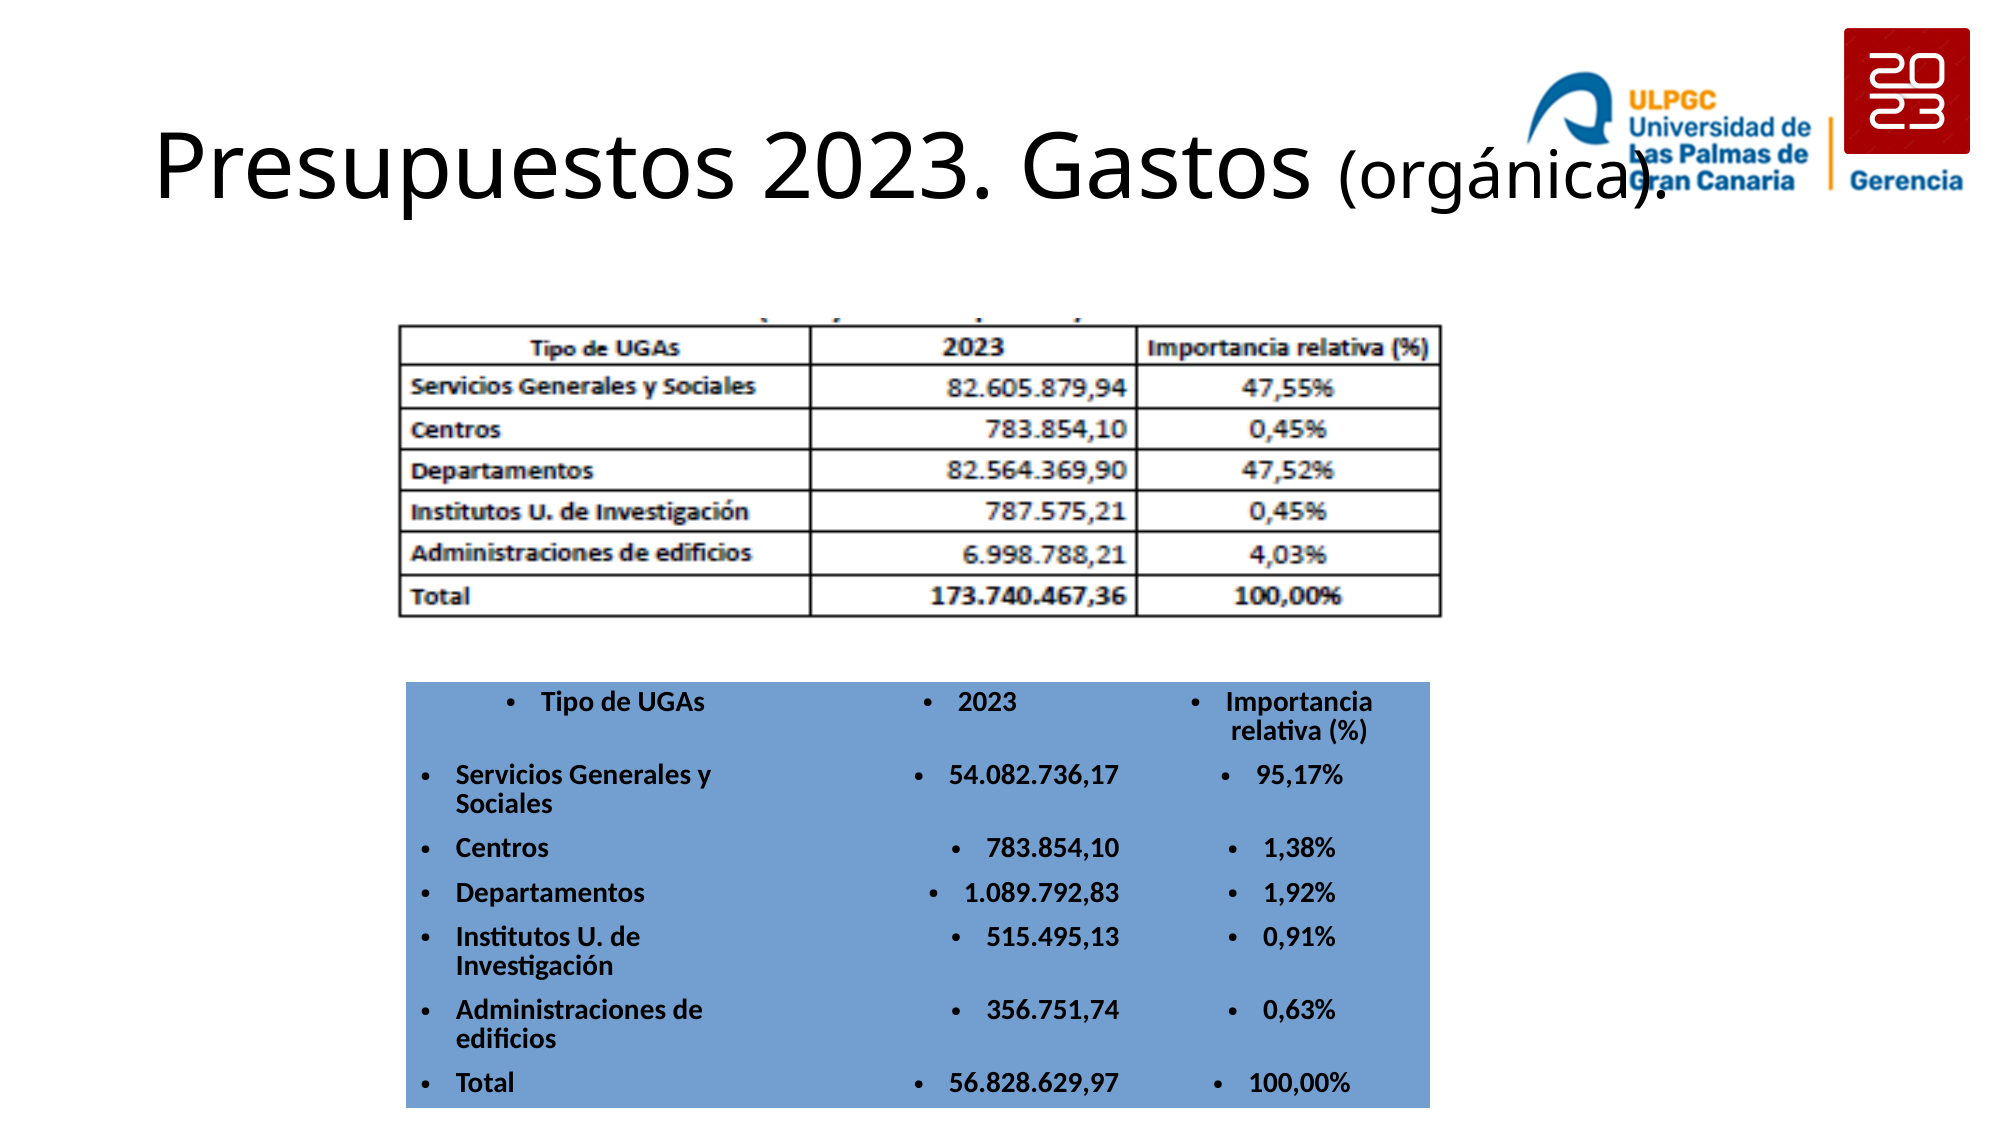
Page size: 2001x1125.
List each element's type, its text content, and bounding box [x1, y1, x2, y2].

picture [1493, 24, 2000, 232]
table_cell 515.495,13 [805, 917, 1134, 990]
table_cell 54.082.736,17 [805, 755, 1134, 828]
title Presupuestos 2023. Gastos (orgánica). [137, 59, 1863, 278]
table_header Tipo de UGAs [406, 682, 805, 755]
table_cell 95,17% [1134, 755, 1430, 828]
table_cell 1,38% [1134, 828, 1430, 873]
table_cell 356.751,74 [805, 990, 1134, 1064]
picture [391, 318, 1465, 628]
table_cell 100,00% [1134, 1064, 1430, 1108]
table_cell 1,92% [1134, 873, 1430, 917]
table_cell 0,63% [1134, 990, 1430, 1064]
table_header Importancia relativa (%) [1134, 682, 1430, 755]
table_cell Institutos U. de Investigación [406, 917, 805, 990]
table_cell 0,91% [1134, 917, 1430, 990]
table_cell 783.854,10 [805, 828, 1134, 873]
table_cell 56.828.629,97 [805, 1064, 1134, 1108]
table_cell Centros [406, 828, 805, 873]
table_cell Departamentos [406, 873, 805, 917]
table_cell Administraciones de edificios [406, 990, 805, 1064]
table_cell Servicios Generales y Sociales [406, 755, 805, 828]
table_cell 1.089.792,83 [805, 873, 1134, 917]
table_header 2023 [805, 682, 1134, 755]
table_cell Total [406, 1064, 805, 1108]
